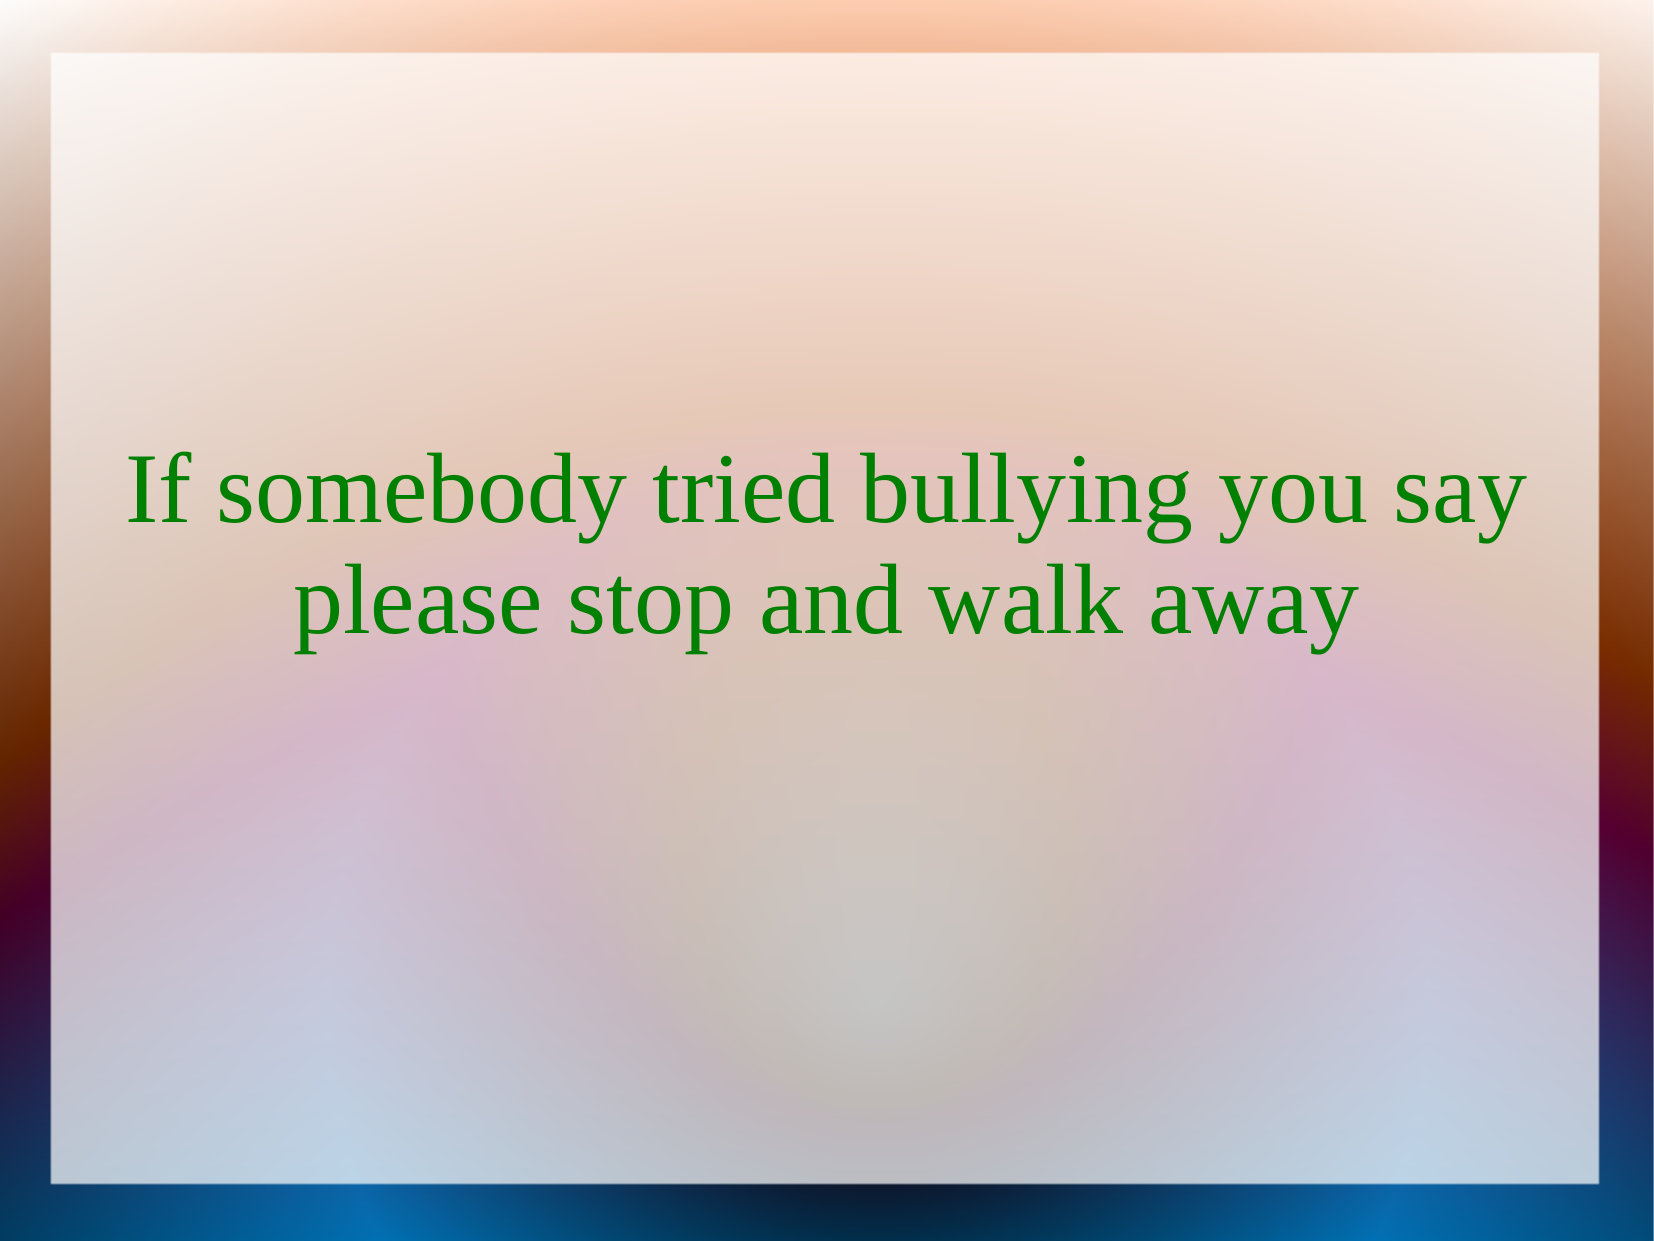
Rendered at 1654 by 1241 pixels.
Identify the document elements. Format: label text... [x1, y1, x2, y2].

subtitle If somebody tried bullying you say please stop and walk away [82, 55, 1571, 1034]
picture [0, 0, 1654, 1241]
